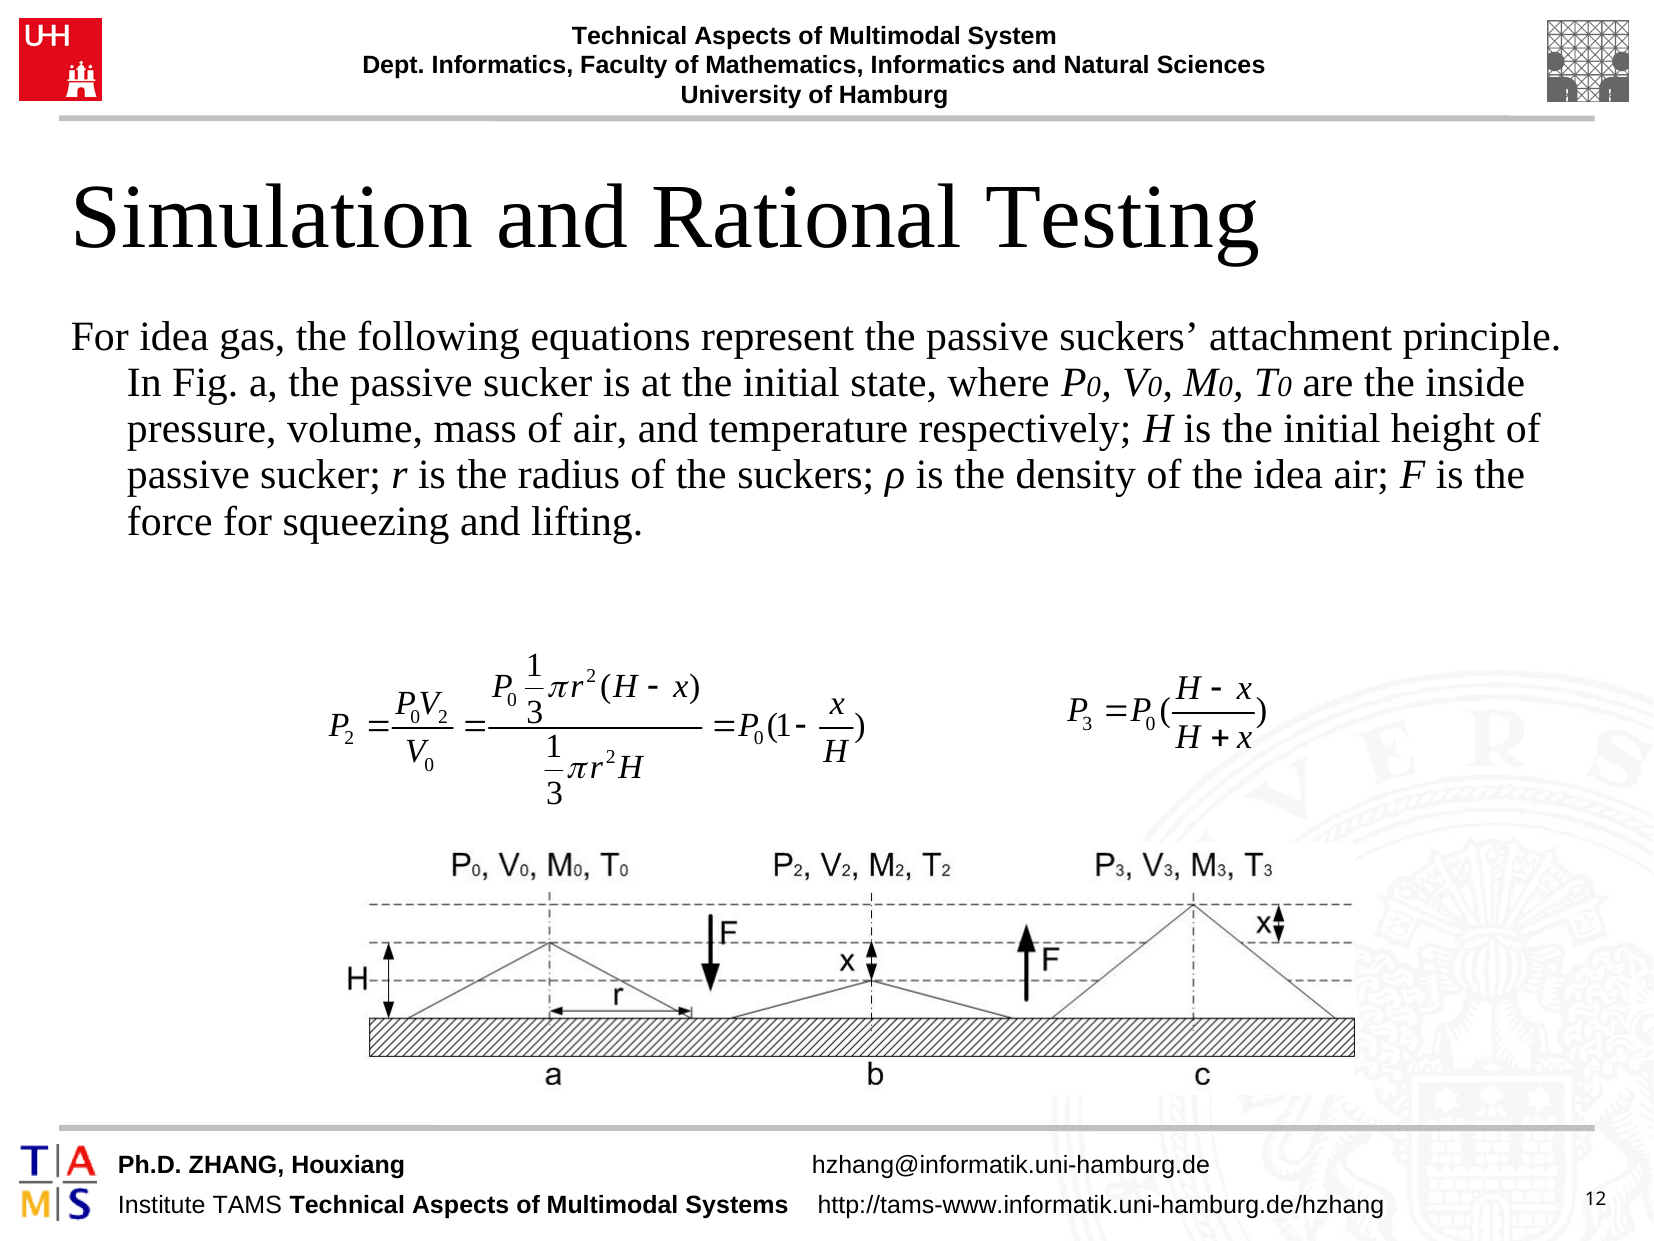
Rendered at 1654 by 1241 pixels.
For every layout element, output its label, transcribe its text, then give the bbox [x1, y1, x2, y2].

picture [346, 842, 1355, 1095]
chart [1061, 666, 1273, 757]
picture [19, 1144, 97, 1221]
title Simulation and Rational Testing [70, 135, 1583, 298]
picture [1547, 20, 1629, 102]
list For idea gas, the following equations represent the passive suckers’ attachment principle. In Fig. a, the passive sucker is at the initial state, where P0, V0, M0, T0 are the inside pressure, volume, mass of air, and temperature respectively; H is the initial height of passive sucker; r is the radius of the suckers; ρ is the density of the idea air; F is the force for squeezing and lifting. [70, 312, 1577, 1105]
picture [19, 18, 102, 101]
chart [322, 643, 873, 813]
